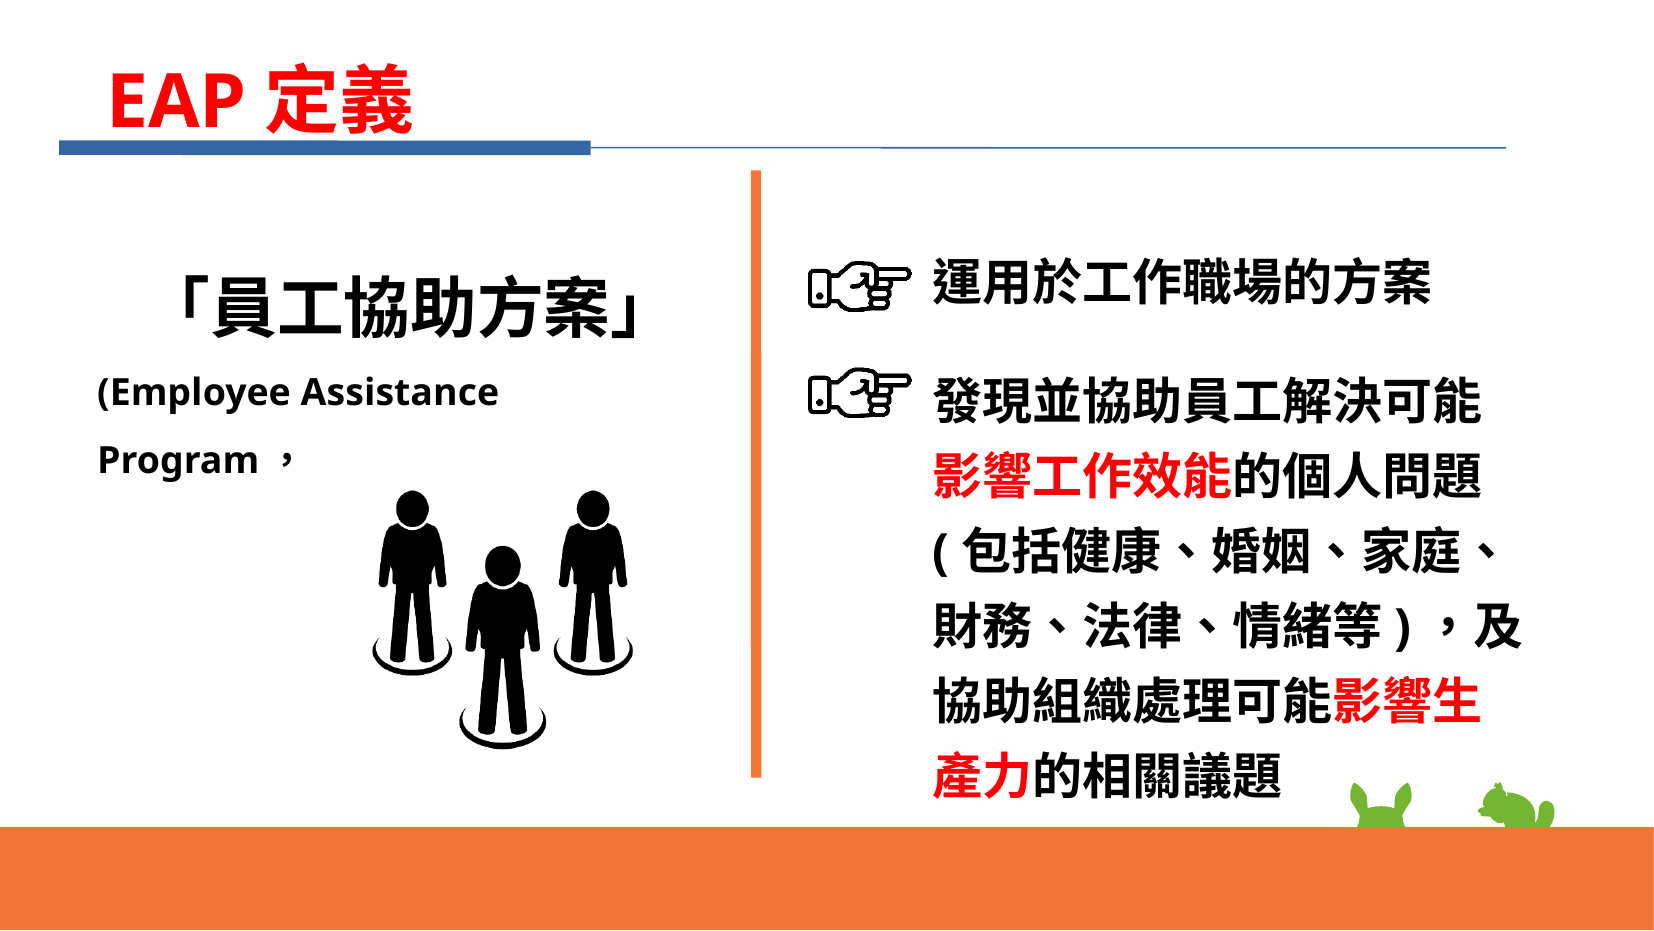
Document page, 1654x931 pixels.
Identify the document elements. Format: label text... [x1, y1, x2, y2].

text_box [0, 827, 1654, 930]
text_box EAP定義 [91, 53, 594, 134]
text_box 「員工協助方案」(Employee Assistance Program，簡稱EAP) [82, 218, 732, 489]
picture [780, 207, 939, 472]
text_box 發現並協助員工解決可能影響工作效能的個人問題(包括健康、婚姻、家庭、財務、法律、情緒等)，及協助組織處理可能影響生產力的相關議題 [917, 346, 1544, 813]
picture [293, 410, 712, 827]
text_box 運用於工作職場的方案 [917, 248, 1533, 320]
